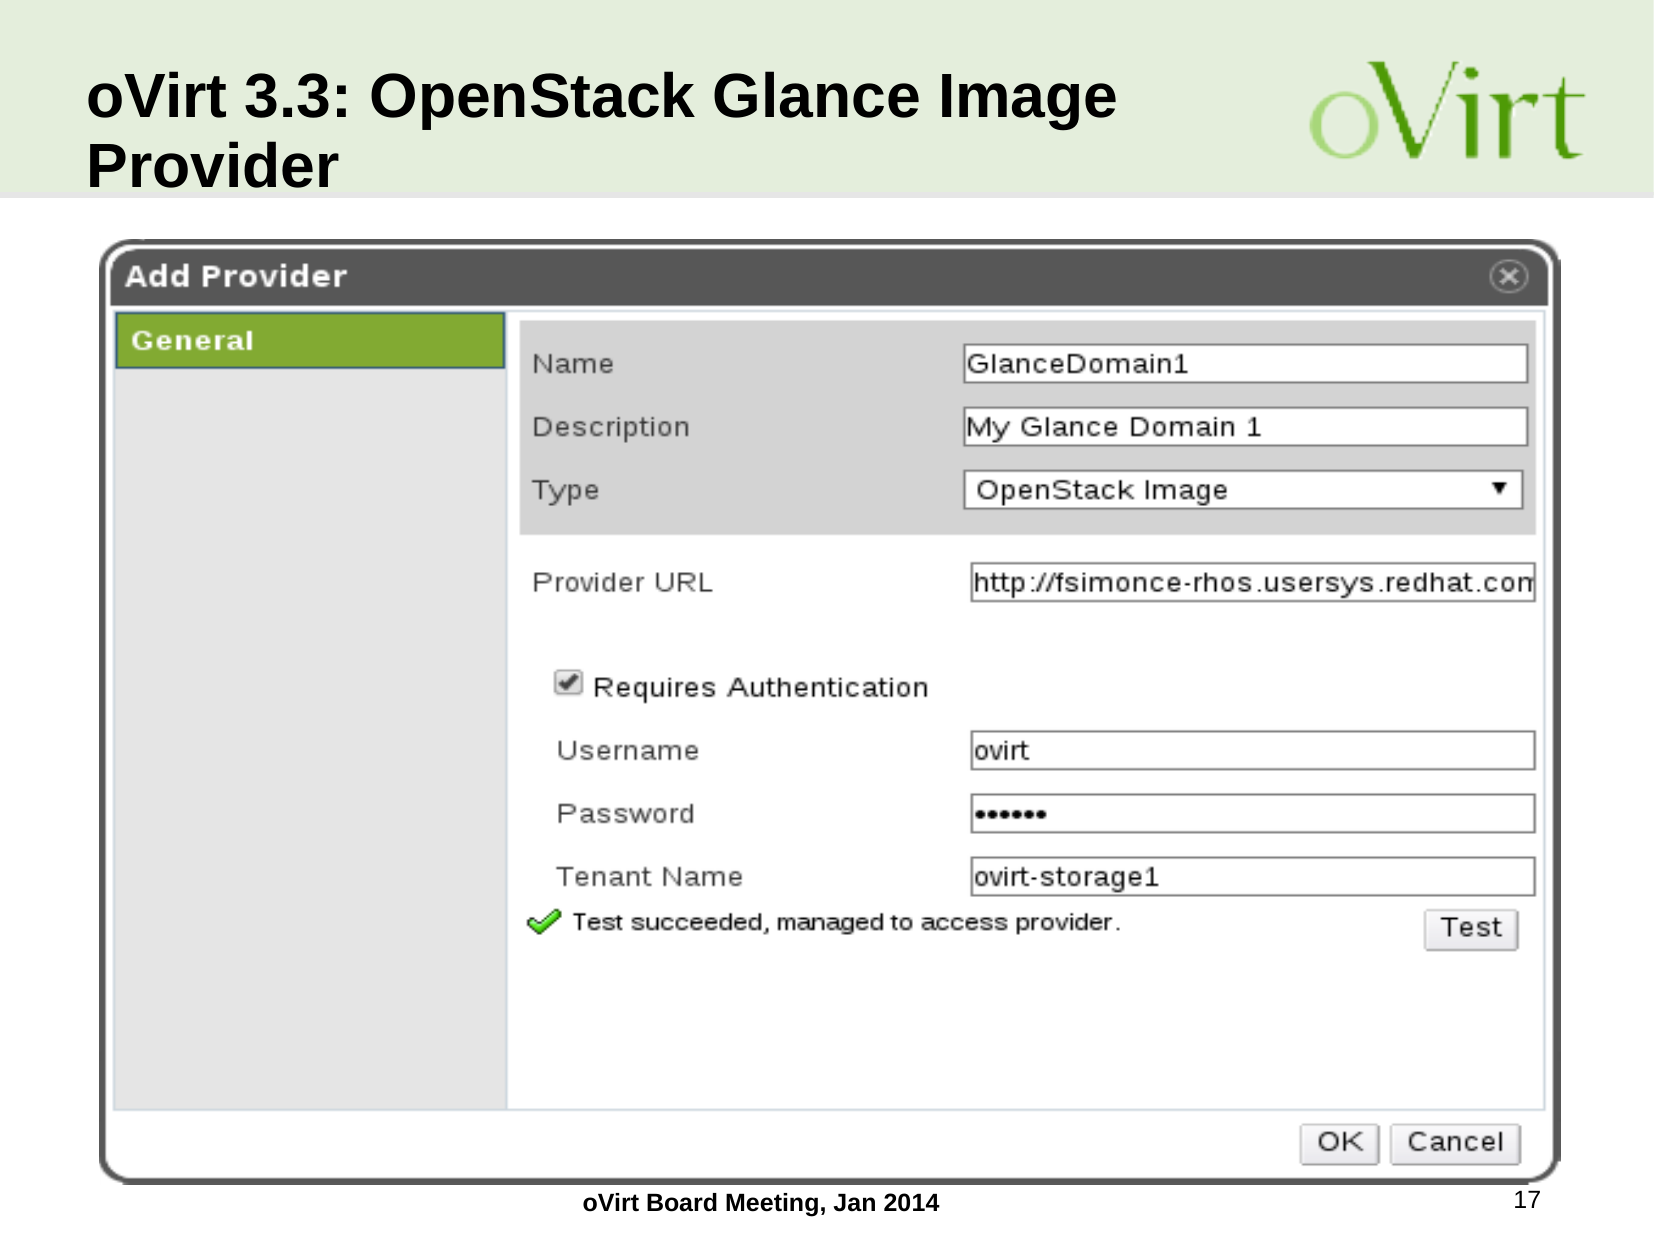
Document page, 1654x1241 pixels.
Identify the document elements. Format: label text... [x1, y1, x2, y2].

picture [99, 239, 1561, 1186]
title oVirt 3.3: OpenStack Glance Image Provider [86, 36, 1307, 225]
picture [1307, 36, 1613, 180]
